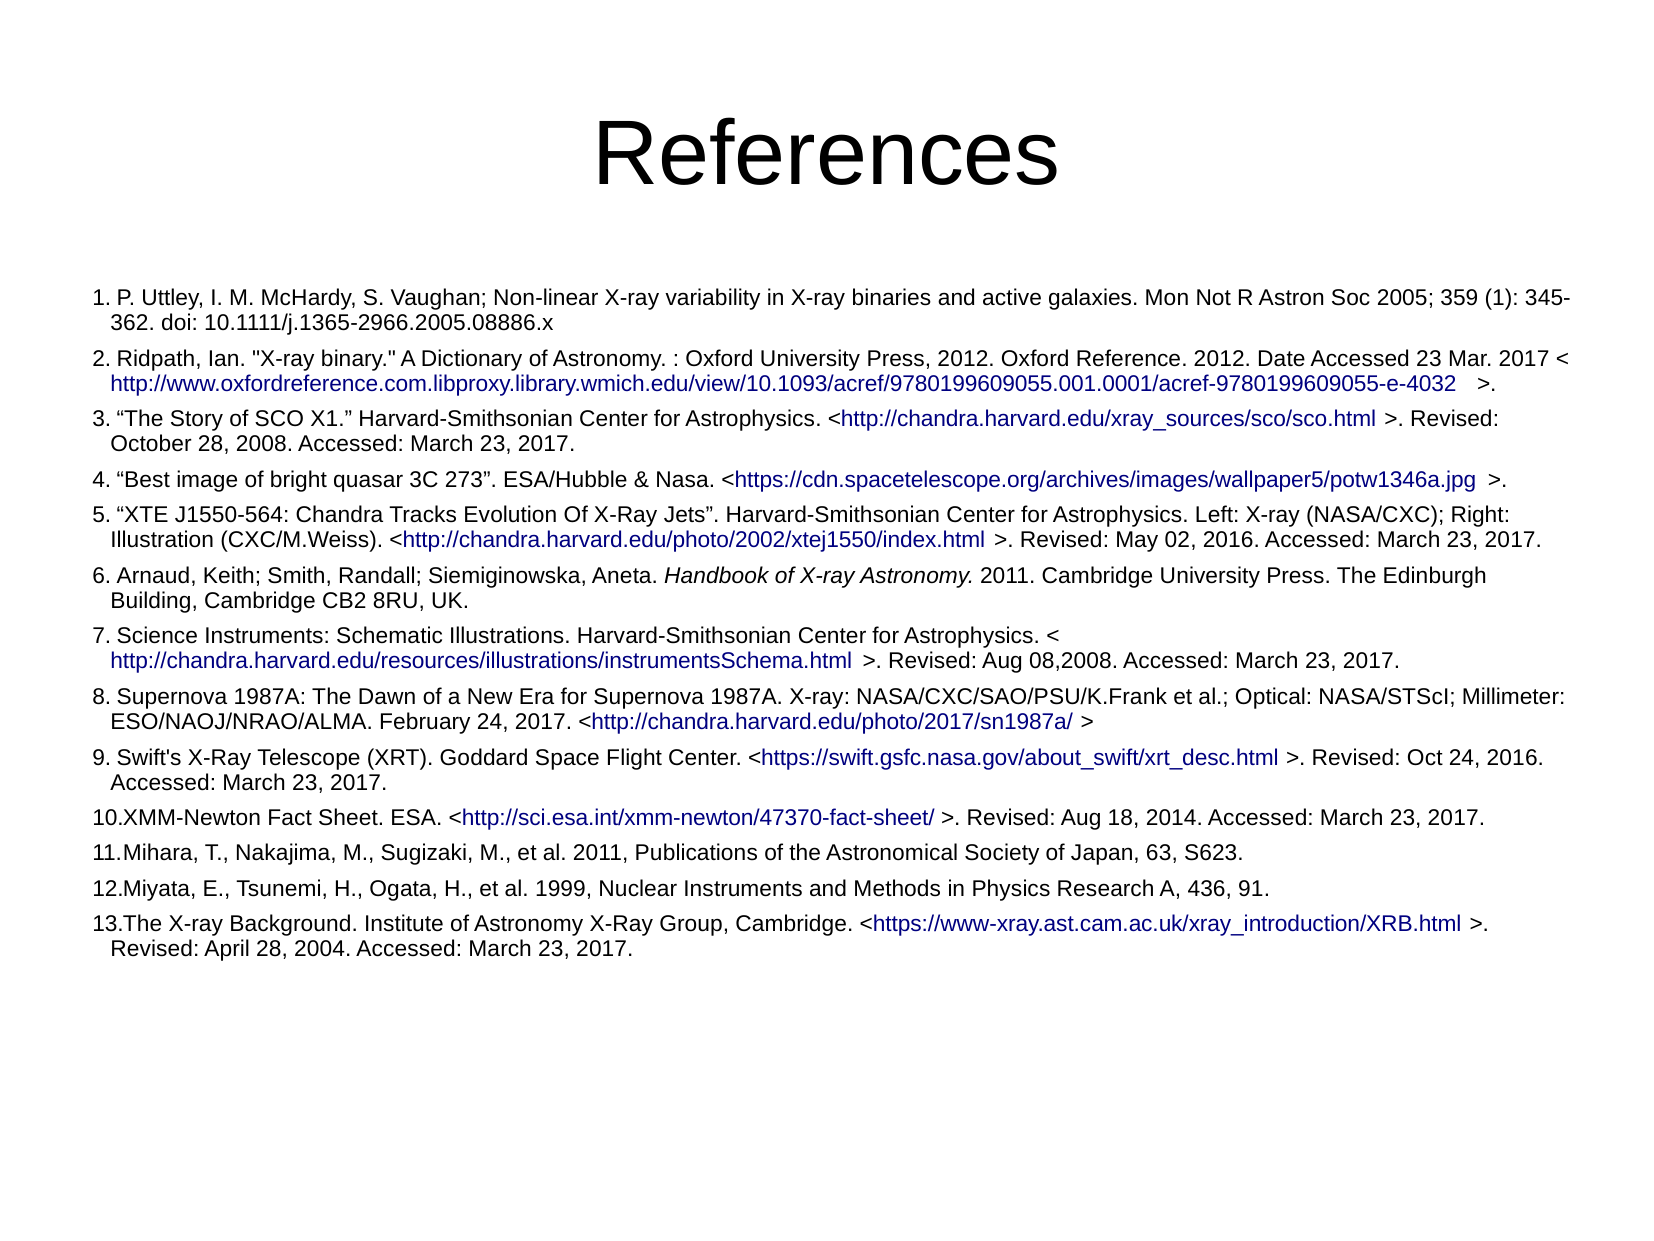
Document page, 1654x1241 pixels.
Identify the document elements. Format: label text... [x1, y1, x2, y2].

title References [82, 49, 1571, 257]
list P. Uttley, I. M. McHardy, S. Vaughan; Non-linear X-ray variability in X-ray binaries and active galaxies. Mon Not R Astron Soc 2005; 359 (1): 345-362. doi: 10.1111/j.1365-2966.2005.08886.x Ridpath, Ian. "X-ray binary." A Dictionary of Astronomy. : Oxford University Press, 2012. Oxford Reference. 2012. Date Accessed 23 Mar. 2017 <http://www.oxfordreference.com.libproxy.library.wmich.edu/view/10.1093/acref/9780199609055.001.0001/acref-9780199609055-e-4032>. “The Story of SCO X1.” Harvard-Smithsonian Center for Astrophysics. <http://chandra.harvard.edu/xray_sources/sco/sco.html>. Revised: October 28, 2008. Accessed: March 23, 2017. “Best image of bright quasar 3C 273”. ESA/Hubble & Nasa. <https://cdn.spacetelescope.org/archives/images/wallpaper5/potw1346a.jpg>. “XTE J1550-564: Chandra Tracks Evolution Of X-Ray Jets”. Harvard-Smithsonian Center for Astrophysics. Left: X-ray (NASA/CXC); Right: Illustration (CXC/M.Weiss). <http://chandra.harvard.edu/photo/2002/xtej1550/index.html>. Revised: May 02, 2016. Accessed: March 23, 2017. Arnaud, Keith; Smith, Randall; Siemiginowska, Aneta. Handbook of X-ray Astronomy. 2011. Cambridge University Press. The Edinburgh Building, Cambridge CB2 8RU, UK. Science Instruments: Schematic Illustrations. Harvard-Smithsonian Center for Astrophysics. <http://chandra.harvard.edu/resources/illustrations/instrumentsSchema.html>. Revised: Aug 08,2008. Accessed: March 23, 2017. Supernova 1987A: The Dawn of a New Era for Supernova 1987A. X-ray: NASA/CXC/SAO/PSU/K.Frank et al.; Optical: NASA/STScI; Millimeter: ESO/NAOJ/NRAO/ALMA. February 24, 2017. <http://chandra.harvard.edu/photo/2017/sn1987a/> Swift's X-Ray Telescope (XRT). Goddard Space Flight Center. <https://swift.gsfc.nasa.gov/about_swift/xrt_desc.html>. Revised: Oct 24, 2016. Accessed: March 23, 2017. XMM-Newton Fact Sheet. ESA. <http://sci.esa.int/xmm-newton/47370-fact-sheet/>. Revised: Aug 18, 2014. Accessed: March 23, 2017. Mihara, T., Nakajima, M., Sugizaki, M., et al. 2011, Publications of the Astronomical Society of Japan, 63, S623. Miyata, E., Tsunemi, H., Ogata, H., et al. 1999, Nuclear Instruments and Methods in Physics Research A, 436, 91. The X-ray Background. Institute of Astronomy X-Ray Group, Cambridge. <https://www-xray.ast.cam.ac.uk/xray_introduction/XRB.html>. Revised: April 28, 2004. Accessed: March 23, 2017. [86, 285, 1575, 1005]
